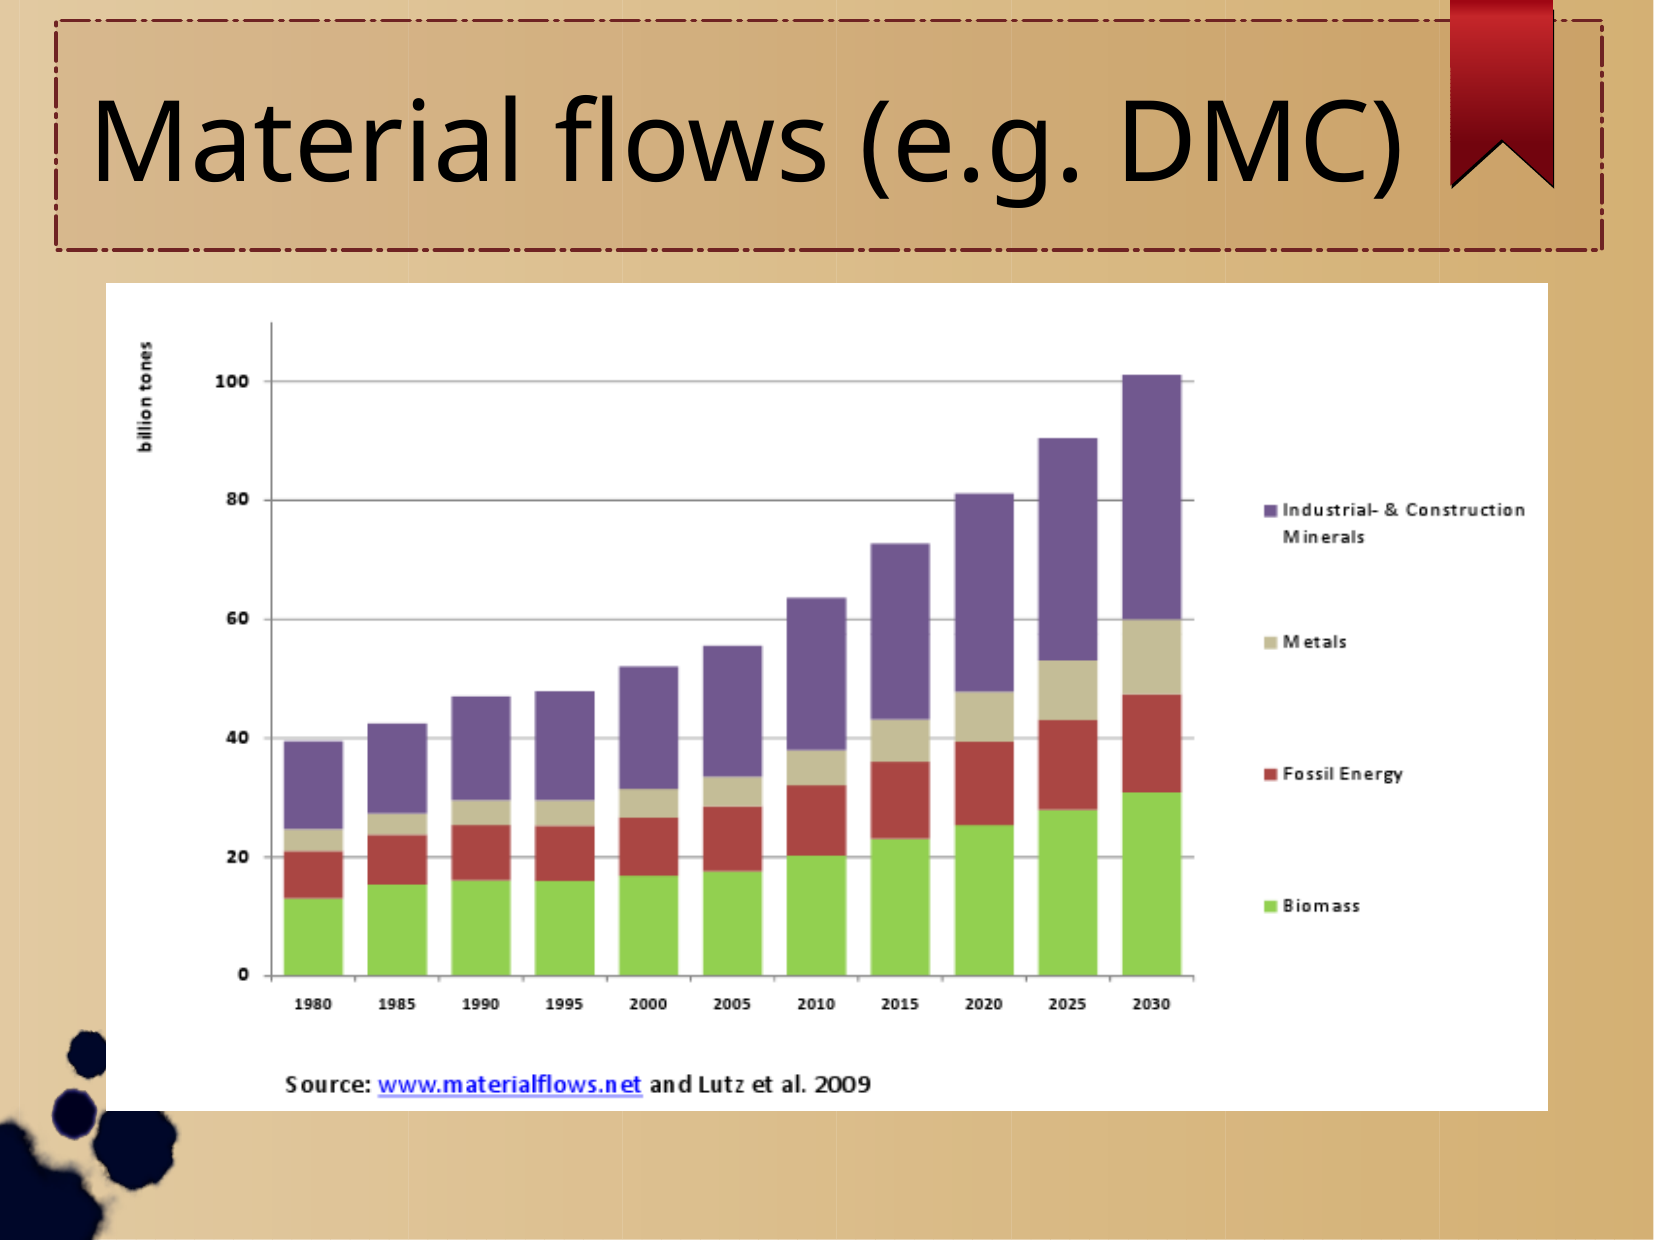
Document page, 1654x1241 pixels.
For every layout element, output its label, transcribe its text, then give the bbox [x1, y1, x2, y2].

picture [106, 283, 1548, 1111]
title Material flows (e.g. DMC) [82, 47, 1412, 229]
